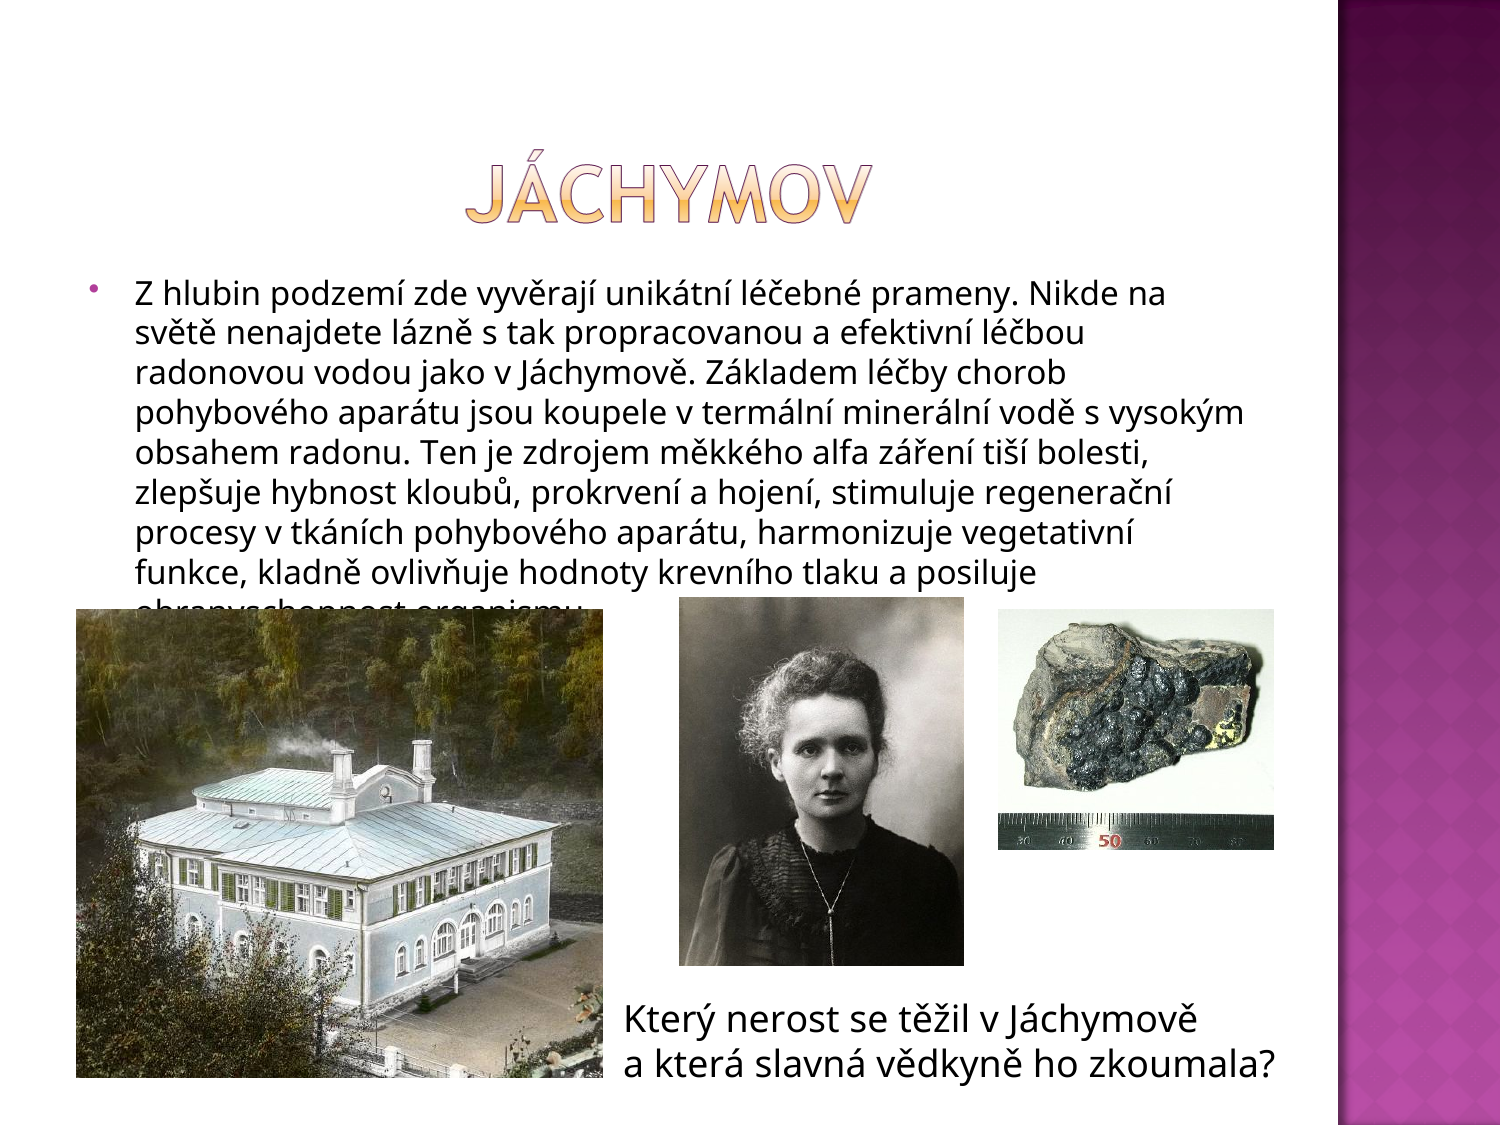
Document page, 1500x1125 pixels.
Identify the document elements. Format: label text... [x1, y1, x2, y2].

text_box [73, 52, 1265, 241]
picture [679, 597, 964, 966]
picture [1337, 0, 1500, 1125]
text_box Který nerost se těžil v Jáchymově a která slavná vědkyně ho zkoumala? [608, 987, 1329, 1094]
picture [998, 609, 1274, 850]
picture [76, 609, 603, 1078]
list Z hlubin podzemí zde vyvěrají unikátní léčebné prameny. Nikde na světě nenajdete lázně s tak propracovanou a efektivní léčbou radonovou vodou jako v Jáchymově. Základem léčby chorob pohybového aparátu jsou koupele v termální minerální vodě s vysokým obsahem radonu. Ten je zdrojem měkkého alfa záření tiší bolesti, zlepšuje hybnost kloubů, prokrvení a hojení, stimuluje regenerační procesy v tkáních pohybového aparátu, harmonizuje vegetativní funkce, kladně ovlivňuje hodnoty krevního tlaku a posiluje obranyschopnost organismu. [75, 263, 1263, 1060]
